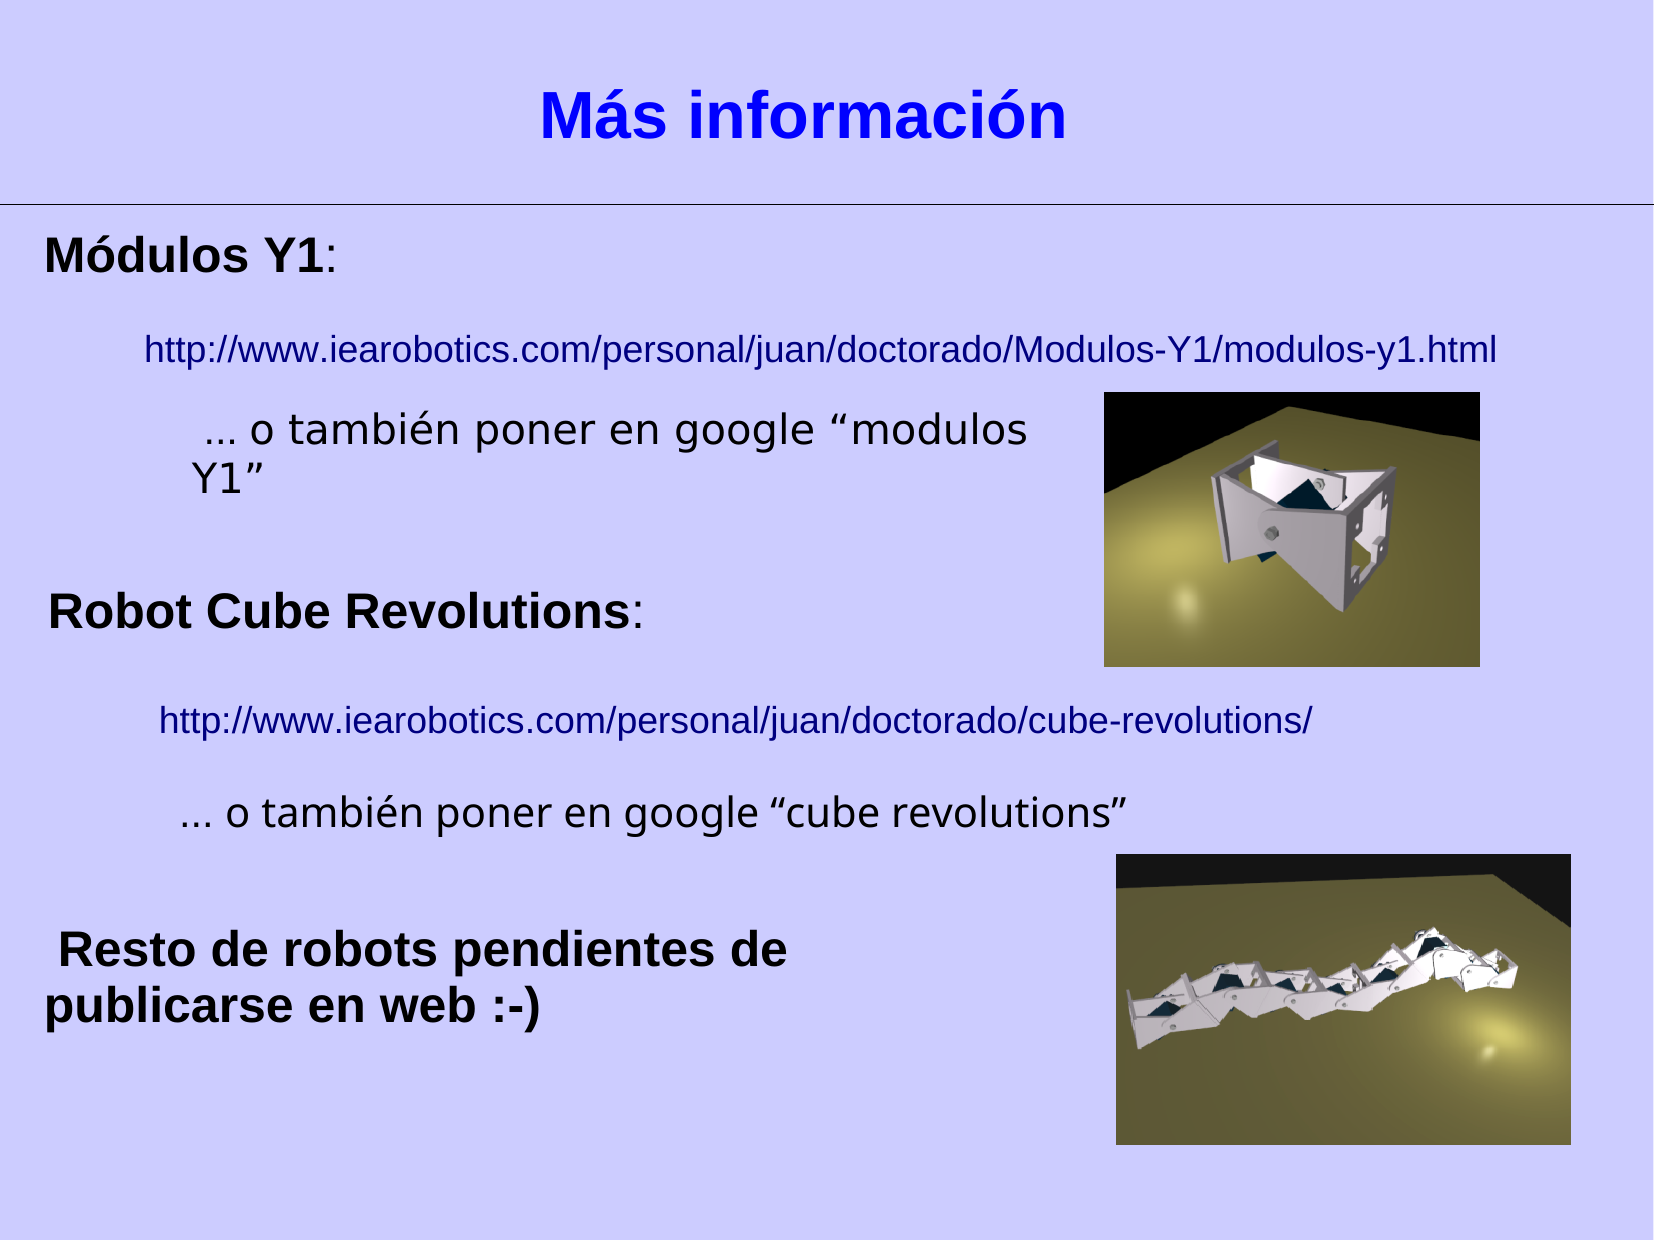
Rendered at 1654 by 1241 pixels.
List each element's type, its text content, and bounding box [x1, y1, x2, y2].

text_box ... o también poner en google “modulos Y1” [191, 406, 1049, 504]
picture [1116, 854, 1571, 1145]
text_box http://www.iearobotics.com/personal/juan/doctorado/cube-revolutions/ [158, 700, 1329, 759]
text_box ... o también poner en google “cube revolutions” [167, 782, 1275, 839]
text_box Robot Cube Revolutions: [34, 583, 707, 639]
picture [1104, 392, 1480, 667]
title Más información [166, 14, 1442, 204]
text_box http://www.iearobotics.com/personal/juan/doctorado/Modulos-Y1/modulos-y1.html [144, 328, 1520, 387]
text_box Resto de robots pendientes de publicarse en web :-) [43, 921, 964, 1034]
text_box Módulos Y1: [29, 227, 845, 301]
